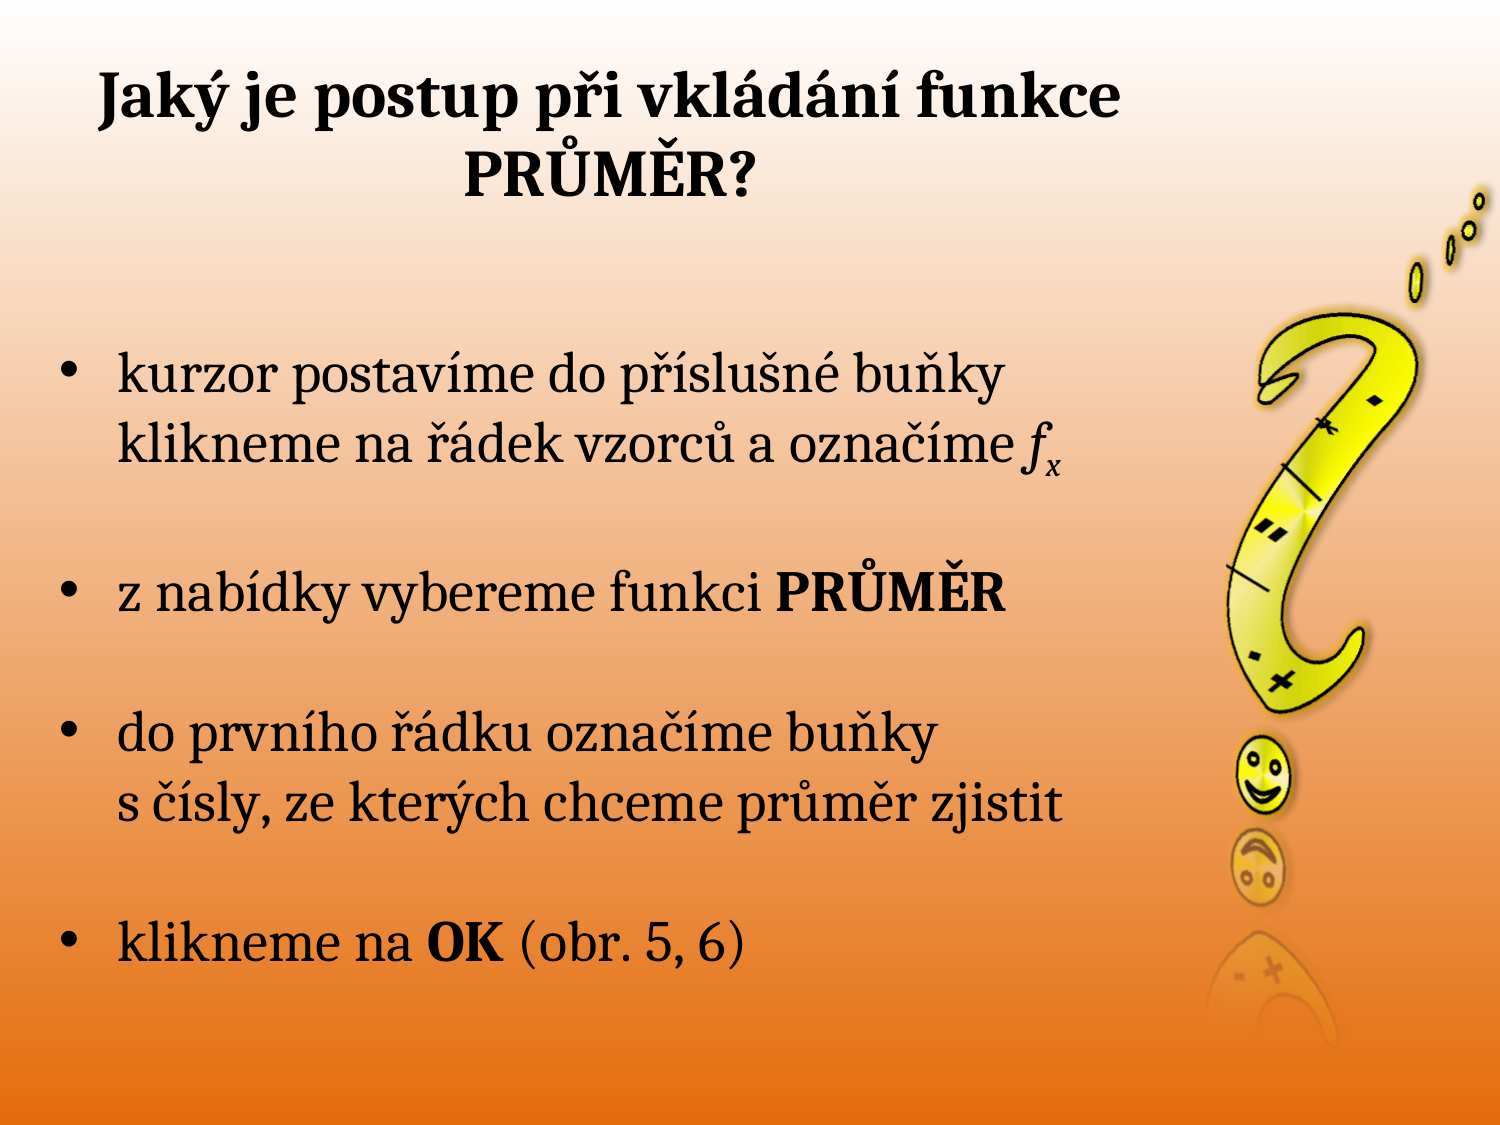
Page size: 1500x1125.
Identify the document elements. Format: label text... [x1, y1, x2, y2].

picture [1171, 160, 1500, 1125]
text_box Jaký je postup při vkládání funkce PRŮMĚR? [0, 42, 1223, 219]
text_box kurzor postavíme do příslušné buňky klikneme na řádek vzorců a označíme fx z nabídky vybereme funkci PRŮMĚR do prvního řádku označíme buňky s čísly, ze kterých chceme průměr zjistit klikneme na OK (obr. 5, 6) [0, 326, 1199, 1052]
